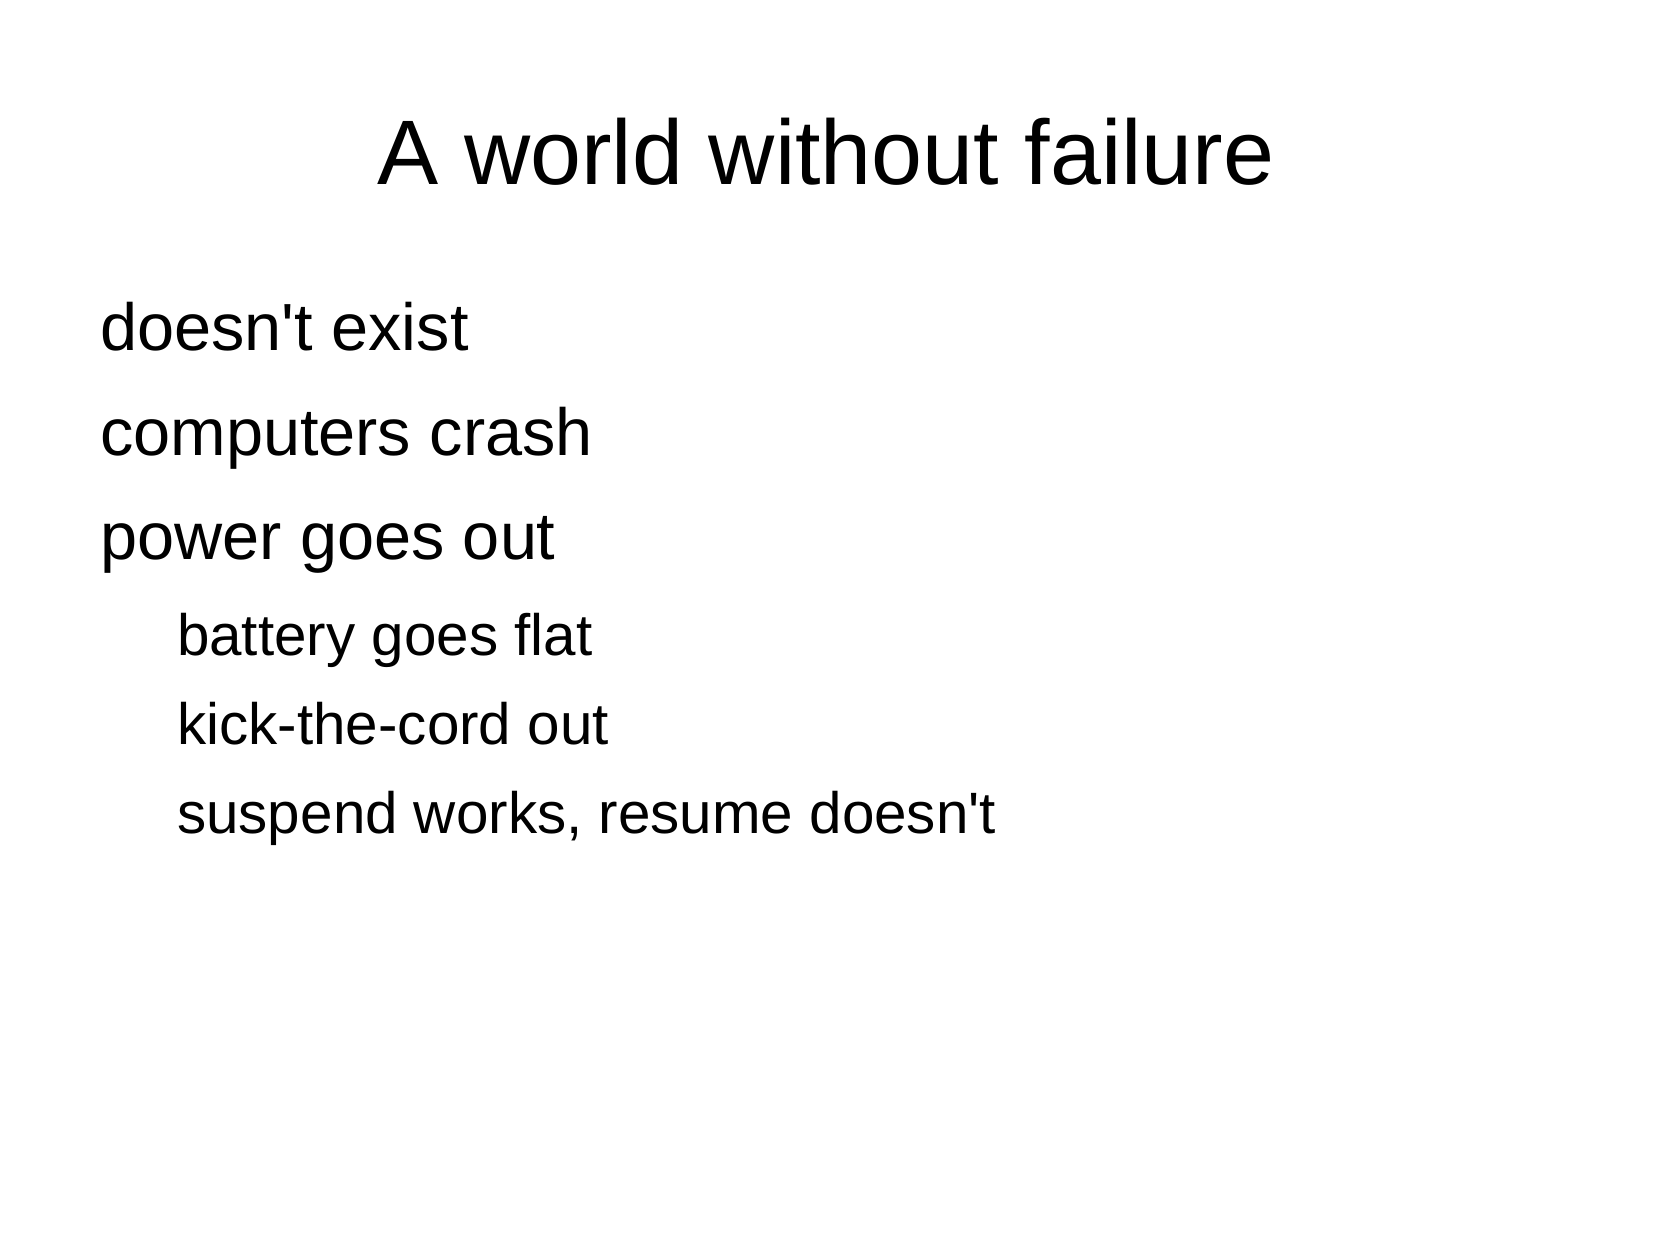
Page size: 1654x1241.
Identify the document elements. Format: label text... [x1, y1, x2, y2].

title A world without failure [82, 56, 1571, 250]
list doesn't exist computers crash power goes out battery goes flat kick-the-cord out suspend works, resume doesn't [82, 290, 1571, 1094]
